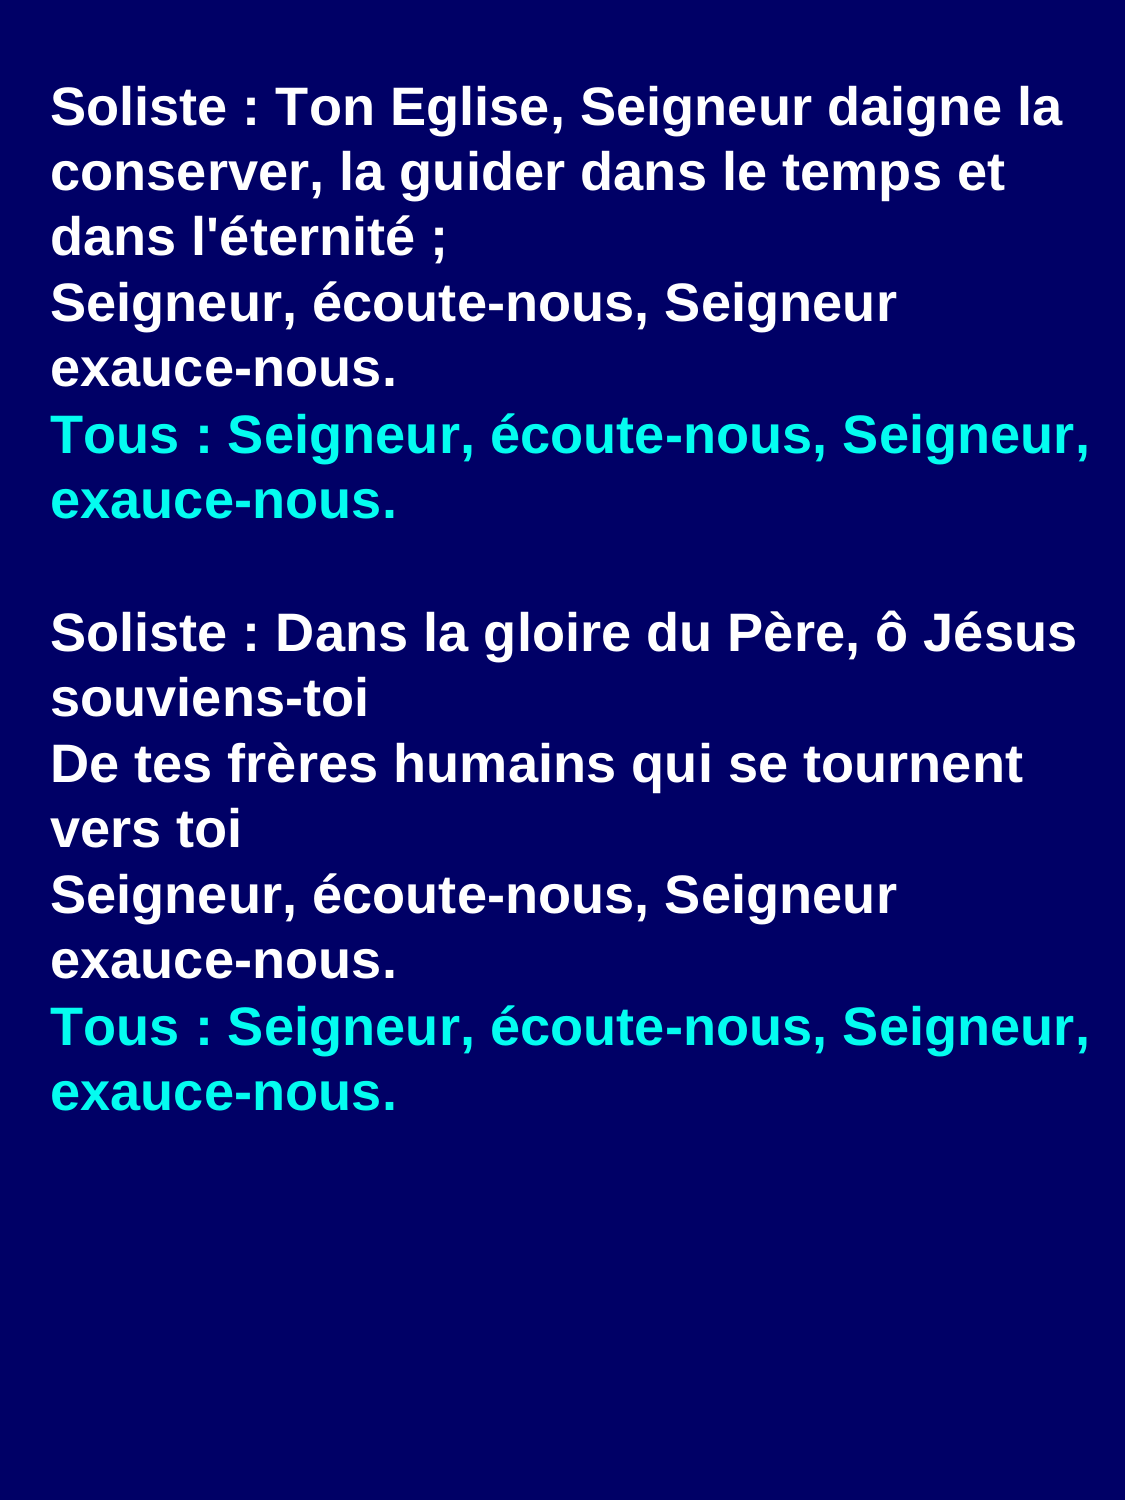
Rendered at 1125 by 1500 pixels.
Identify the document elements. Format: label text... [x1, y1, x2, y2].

text_box Soliste : Ton Eglise, Seigneur daigne la conserver, la guider dans le temps et dans l'éternité ; Seigneur, écoute-nous, Seigneur exauce-nous. Tous : Seigneur, écoute-nous, Seigneur, exauce-nous. Soliste : Dans la gloire du Père, ô Jésus souviens-toi De tes frères humains qui se tournent vers toi Seigneur, écoute-nous, Seigneur exauce-nous. Tous : Seigneur, écoute-nous, Seigneur, exauce-nous. [35, 63, 1125, 1441]
